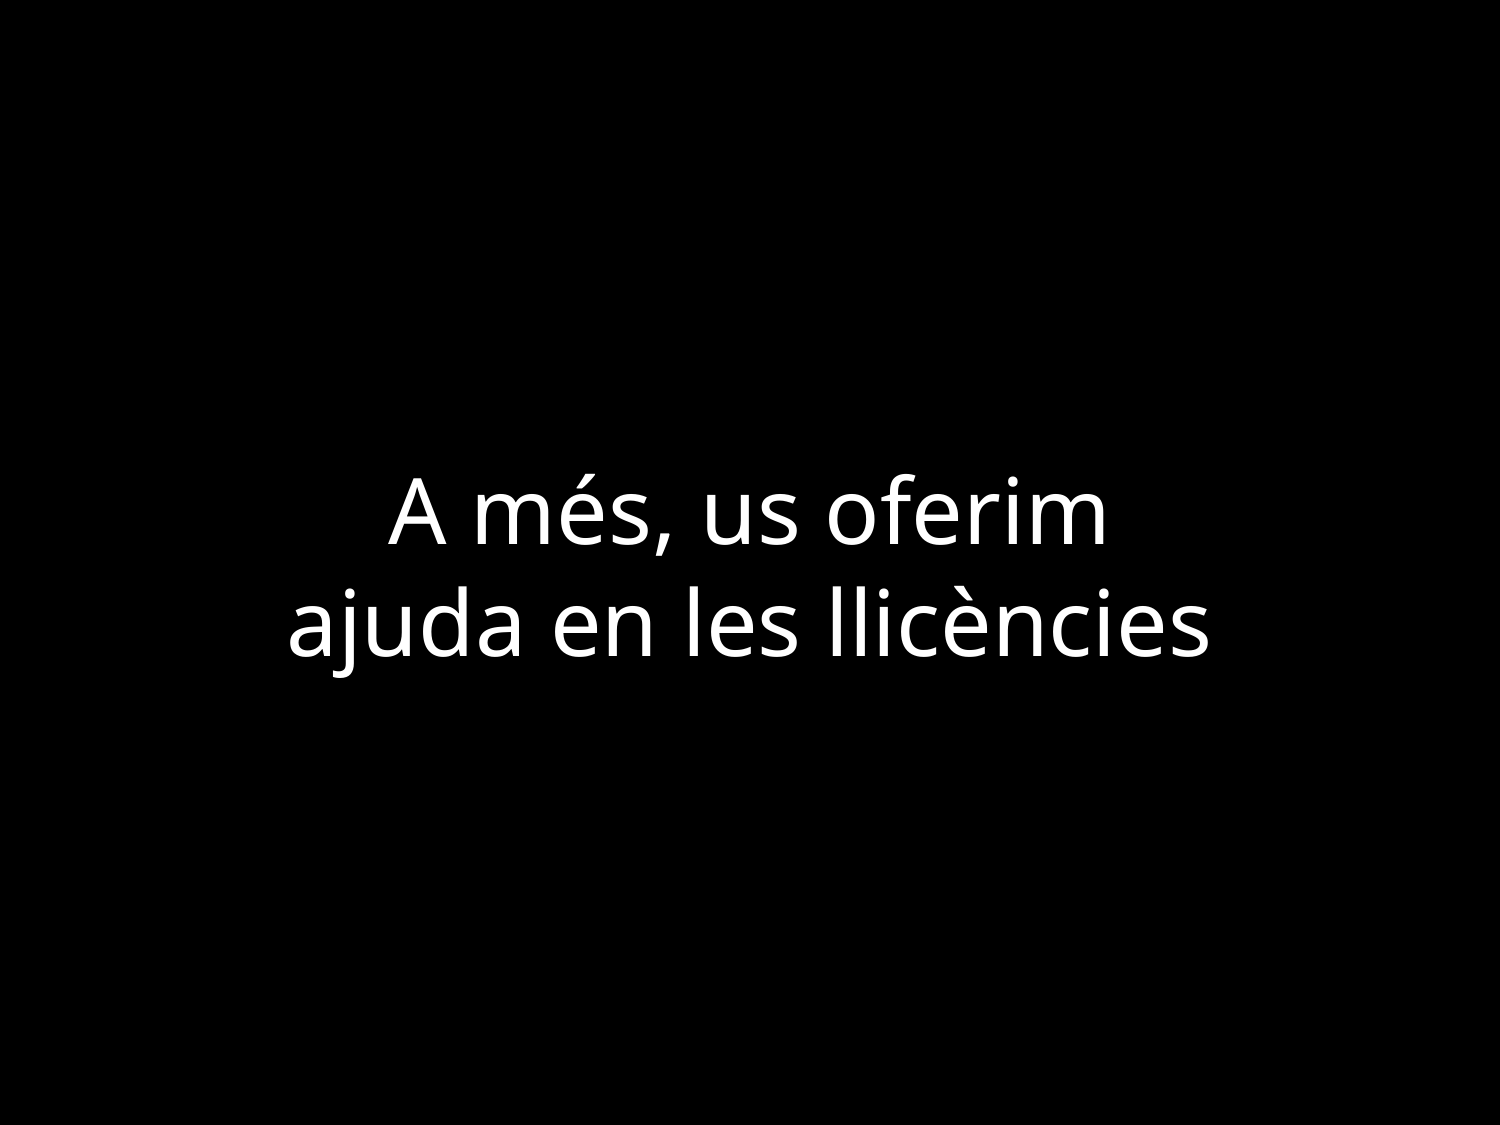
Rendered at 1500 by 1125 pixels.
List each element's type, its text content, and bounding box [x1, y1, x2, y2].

subtitle A més, us oferim ajuda en les llicències [109, 112, 1391, 1013]
